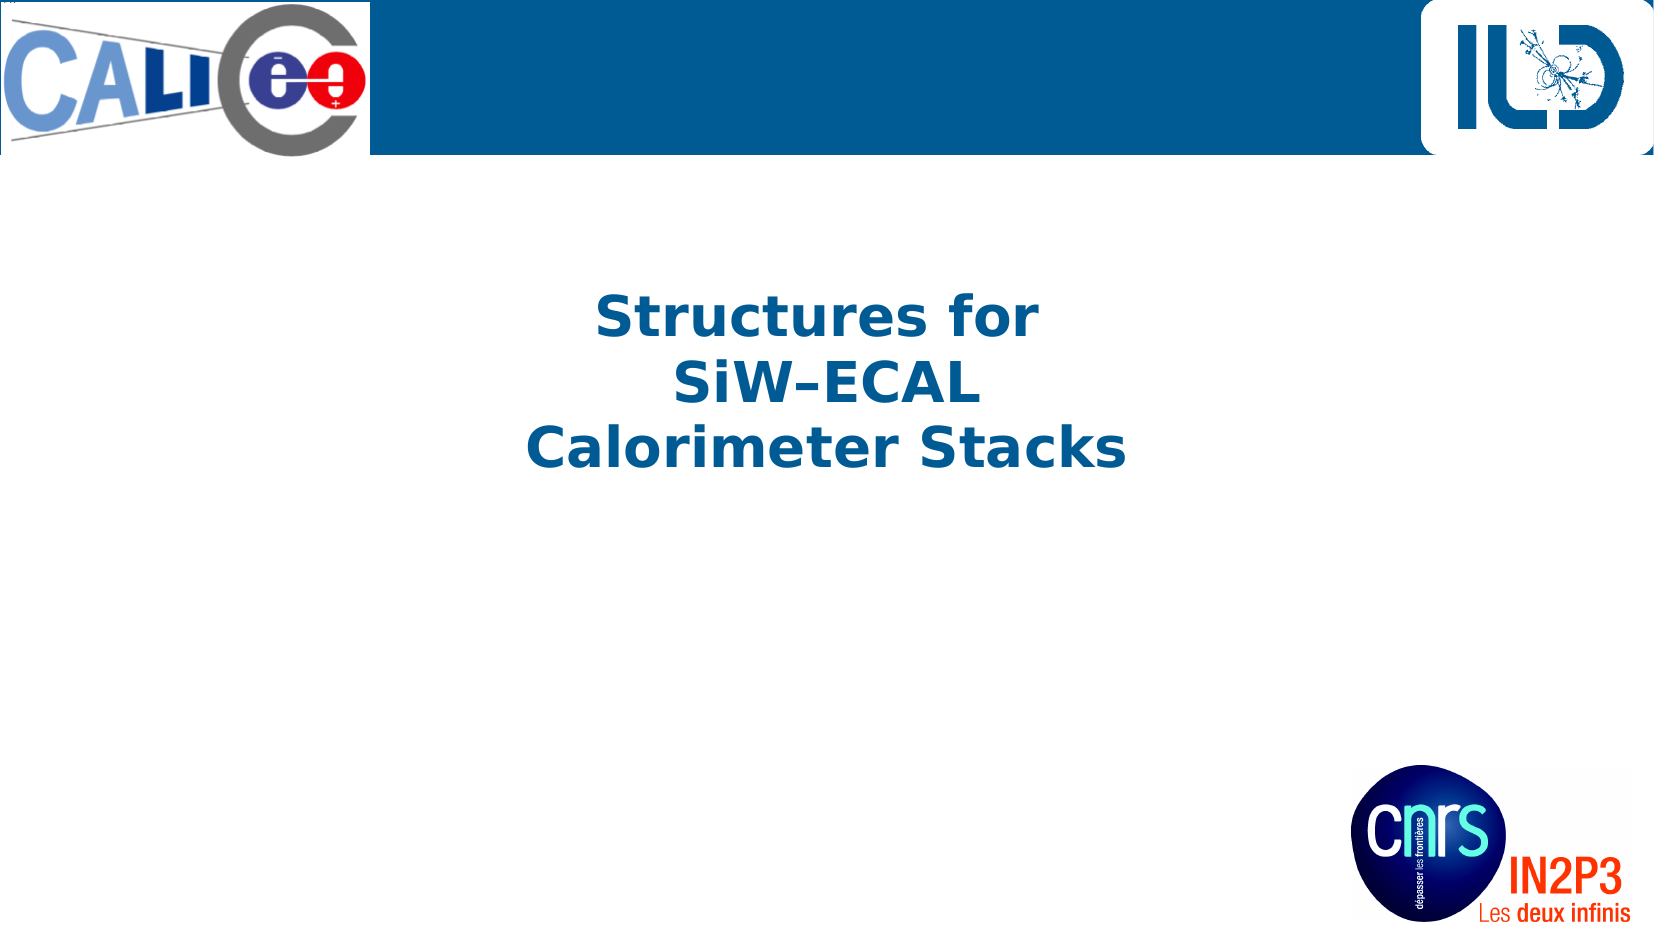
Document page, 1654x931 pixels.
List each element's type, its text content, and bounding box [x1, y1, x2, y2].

picture [1351, 765, 1630, 922]
picture [1421, 0, 1654, 155]
picture [1, 2, 370, 159]
title Structures for SiW–ECAL Calorimeter Stacks [14, 281, 1639, 484]
